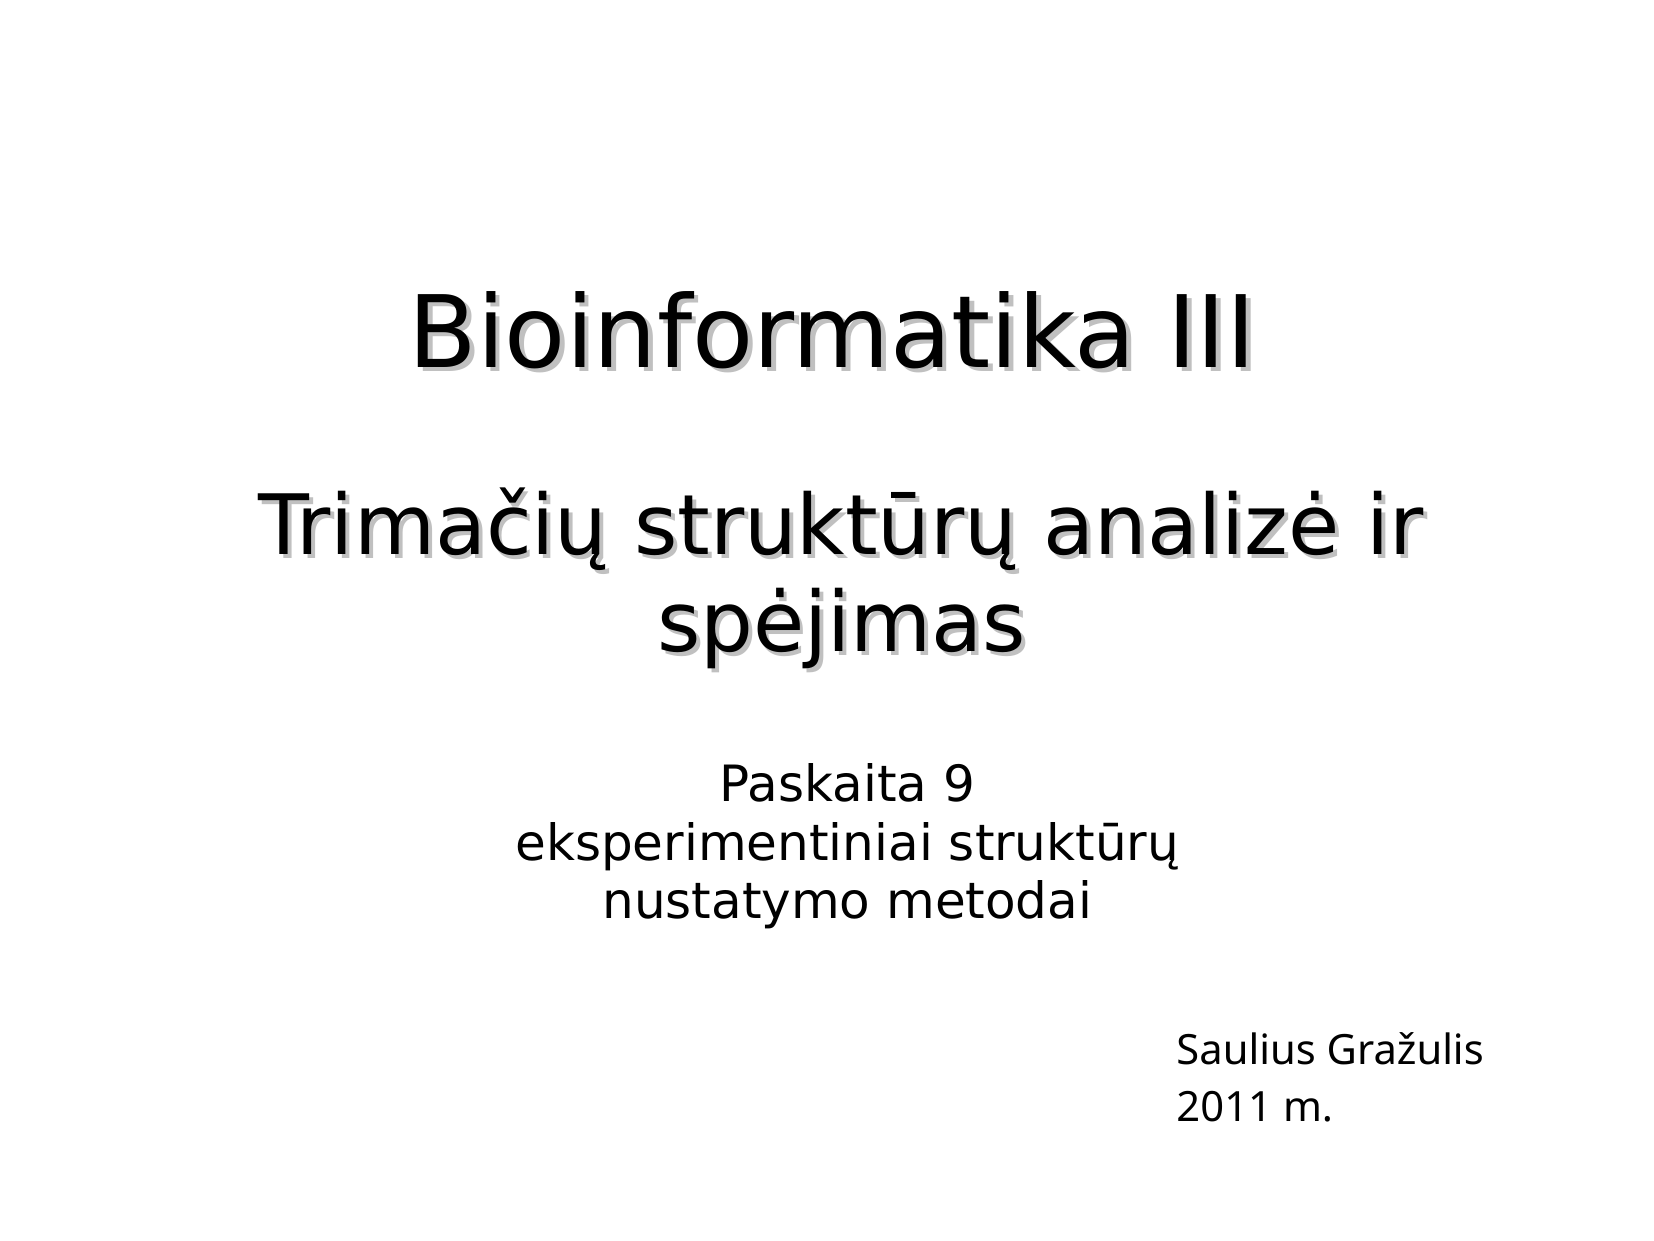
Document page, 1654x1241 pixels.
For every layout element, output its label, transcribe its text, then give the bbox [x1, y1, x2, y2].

title Bioinformatika III [88, 236, 1577, 429]
text_box Saulius Gražulis 2011 m. [1161, 1012, 1576, 1129]
text_box Paskaita 9 eksperimentiniai struktūrų nustatymo metodai [375, 747, 1320, 938]
text_box Trimačių struktūrų analizė ir spėjimas [206, 470, 1477, 680]
